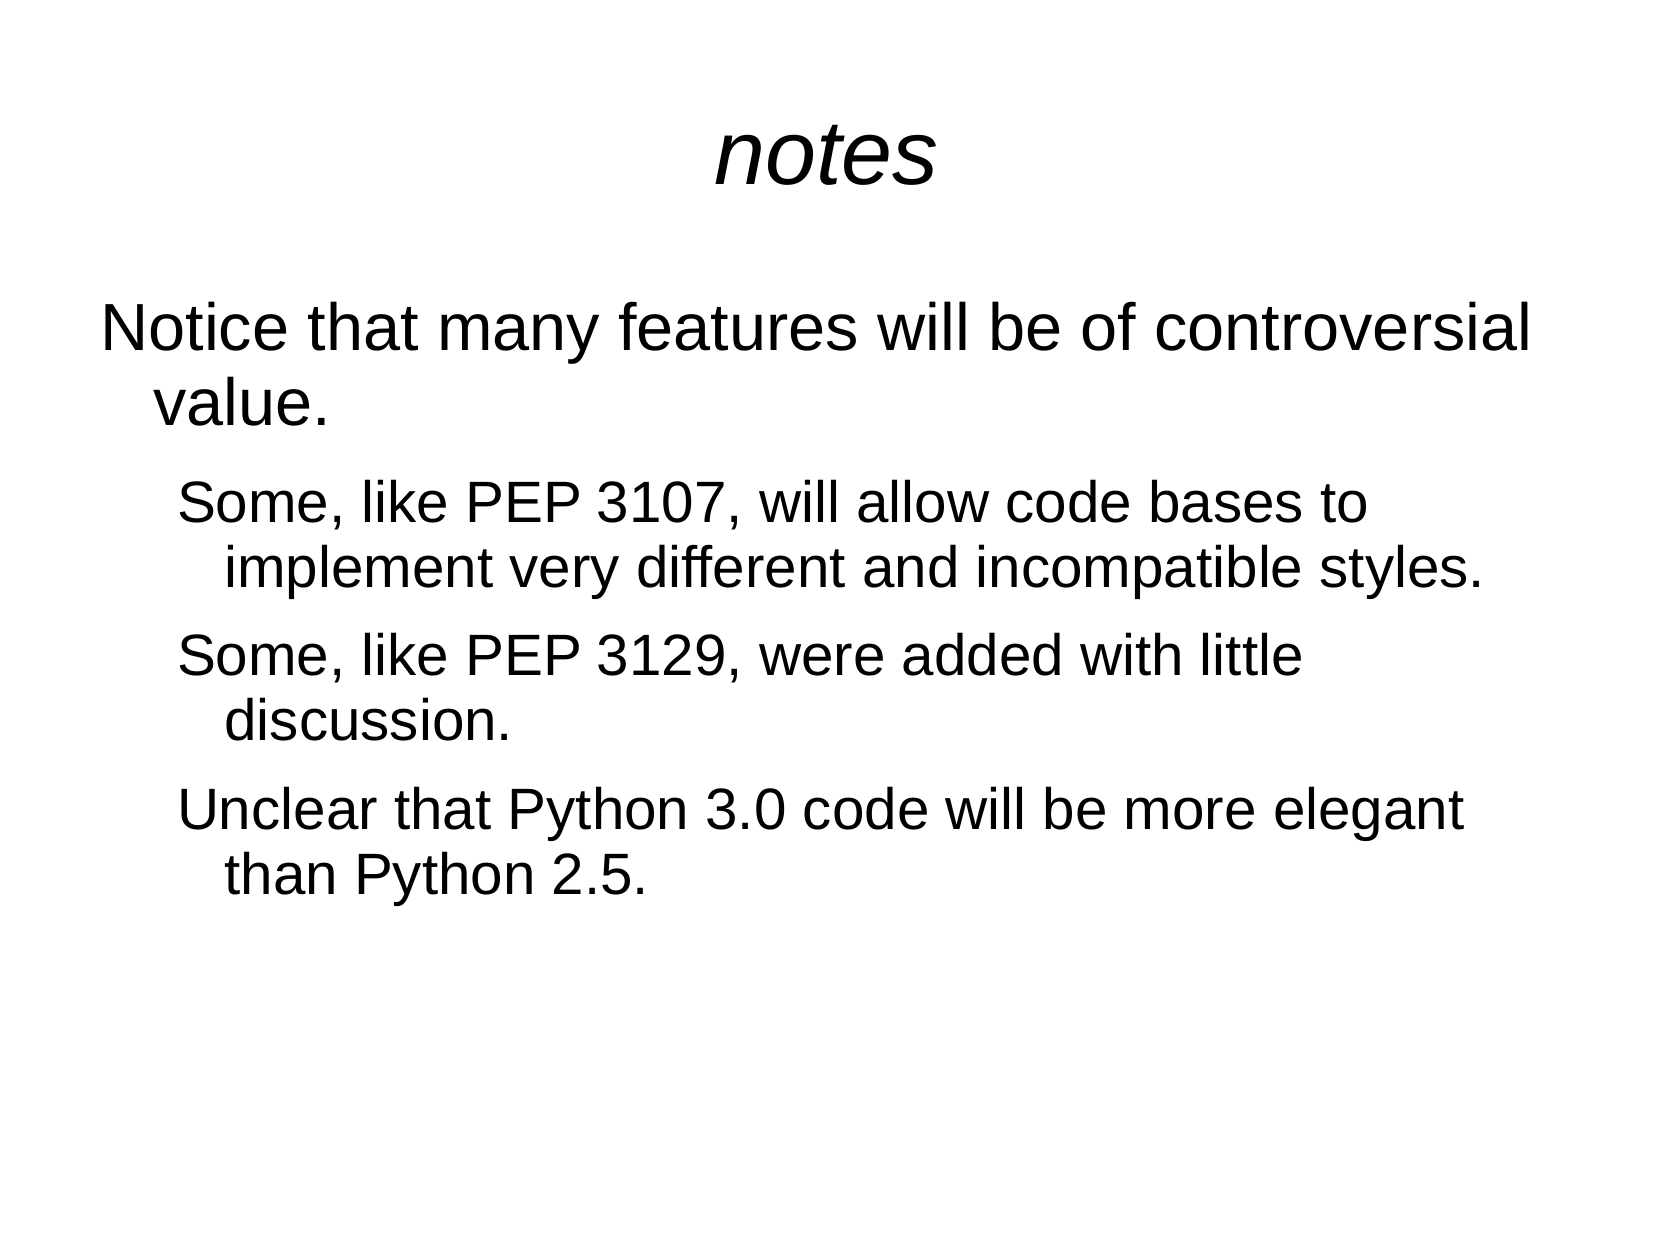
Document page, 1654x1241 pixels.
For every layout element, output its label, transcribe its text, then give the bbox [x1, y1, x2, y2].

title notes [82, 56, 1571, 250]
list Notice that many features will be of controversial value. Some, like PEP 3107, will allow code bases to implement very different and incompatible styles. Some, like PEP 3129, were added with little discussion. Unclear that Python 3.0 code will be more elegant than Python 2.5. [82, 290, 1571, 1094]
